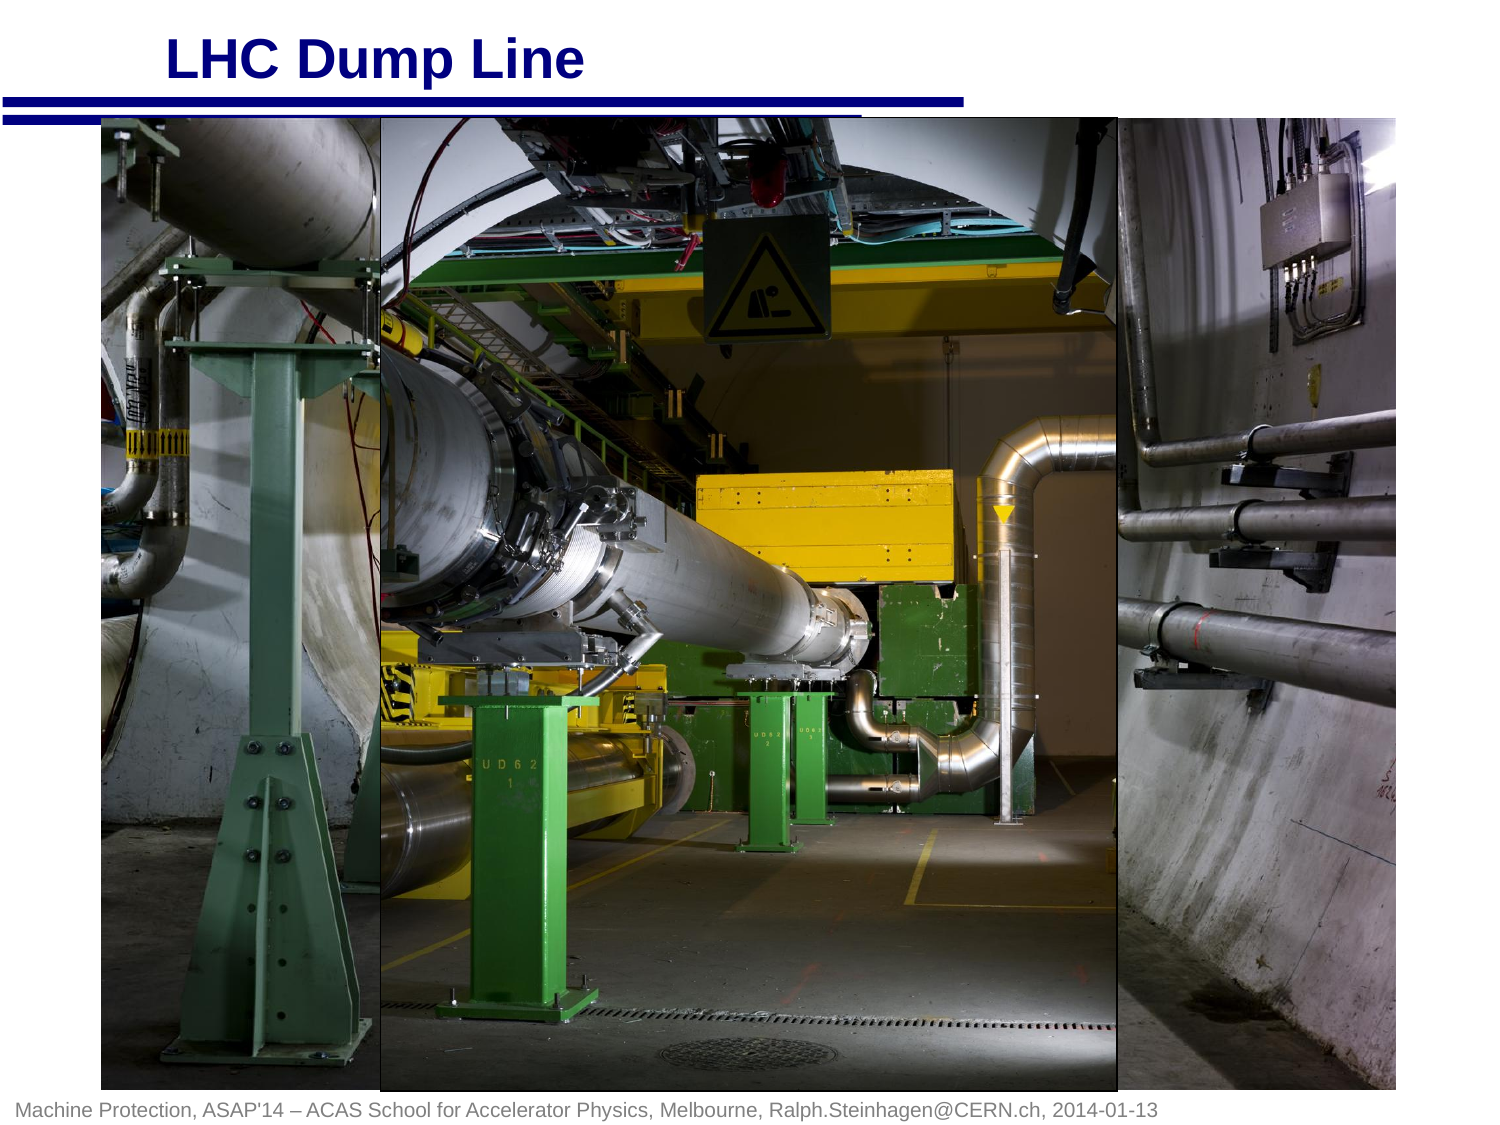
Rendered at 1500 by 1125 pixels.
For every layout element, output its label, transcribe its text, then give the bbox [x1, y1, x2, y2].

picture [381, 118, 1117, 1091]
title LHC Dump Line [149, 0, 1200, 113]
picture [1118, 118, 1396, 1090]
picture [101, 118, 380, 1090]
